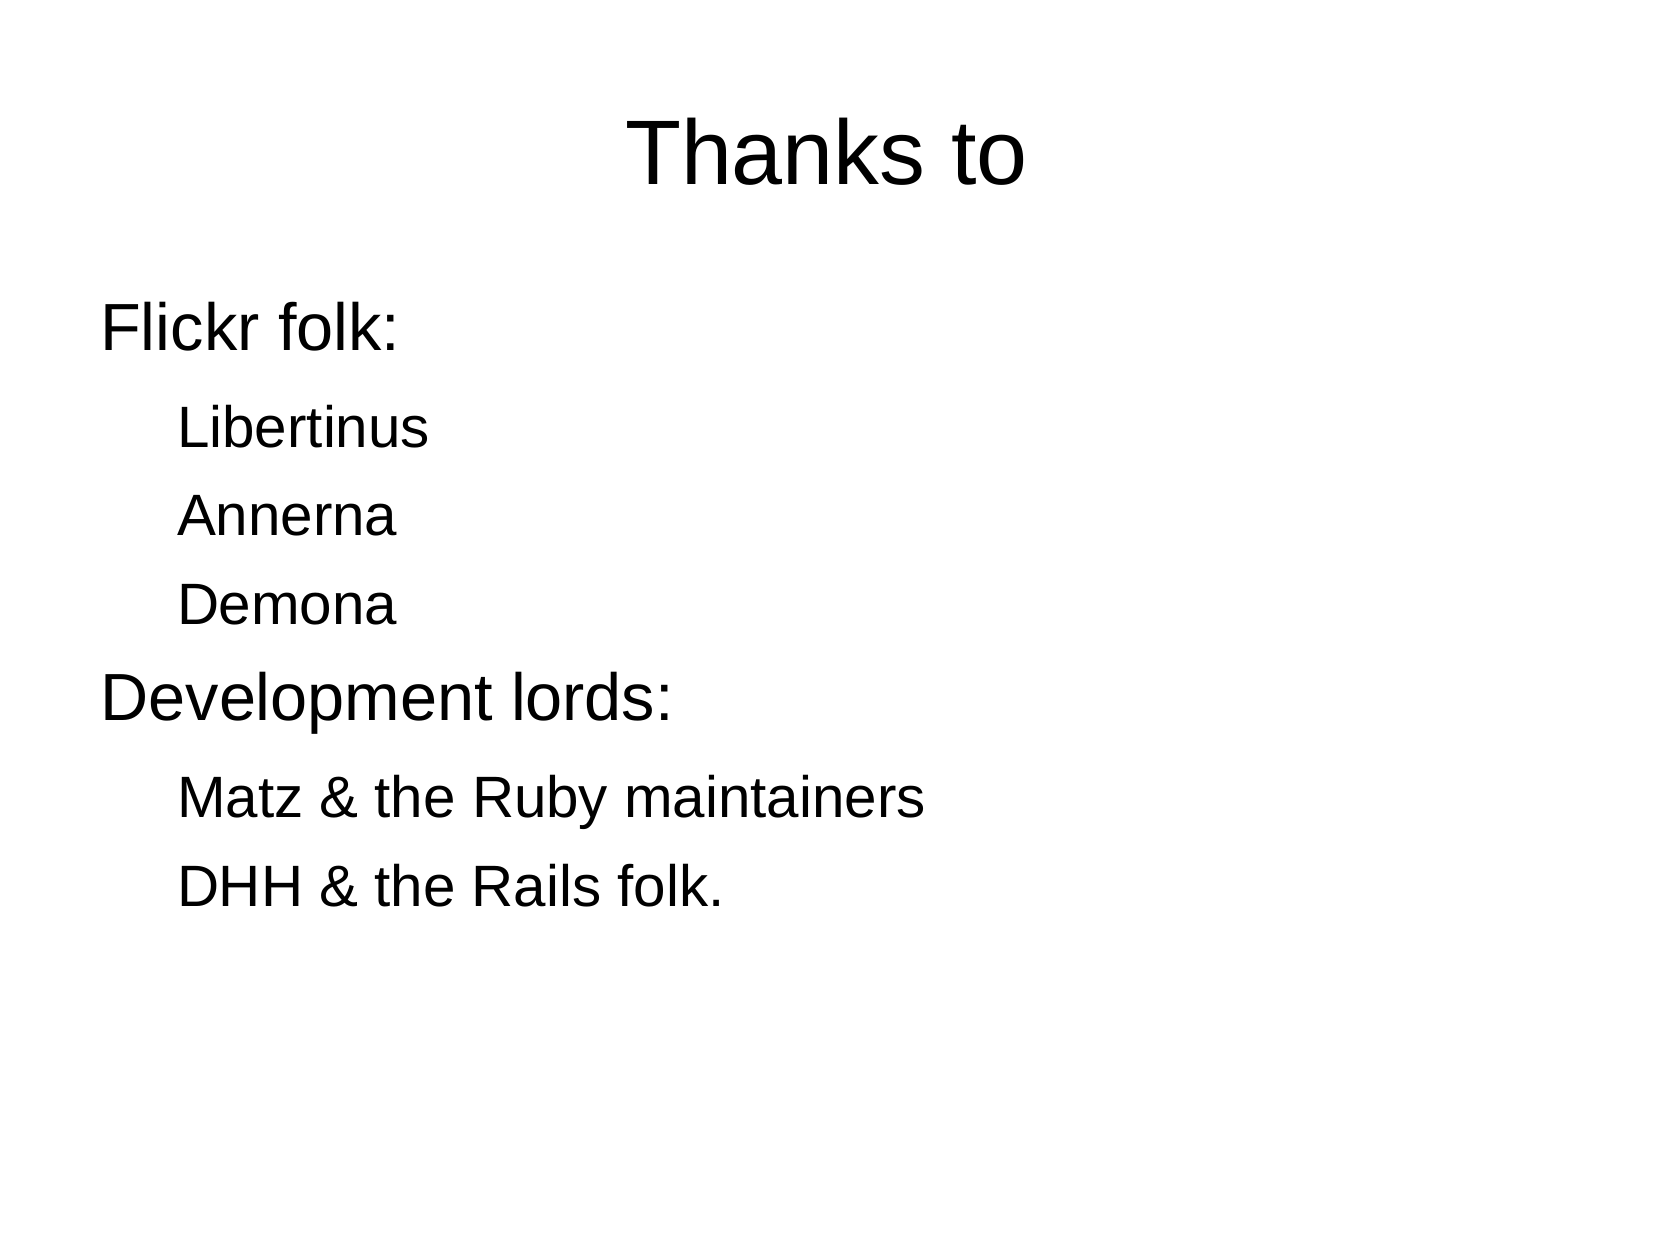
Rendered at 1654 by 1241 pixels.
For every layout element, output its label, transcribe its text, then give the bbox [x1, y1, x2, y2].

title Thanks to [82, 49, 1571, 257]
list Flickr folk: Libertinus Annerna Demona Development lords: Matz & the Ruby maintainers DHH & the Rails folk. [82, 290, 1571, 1094]
